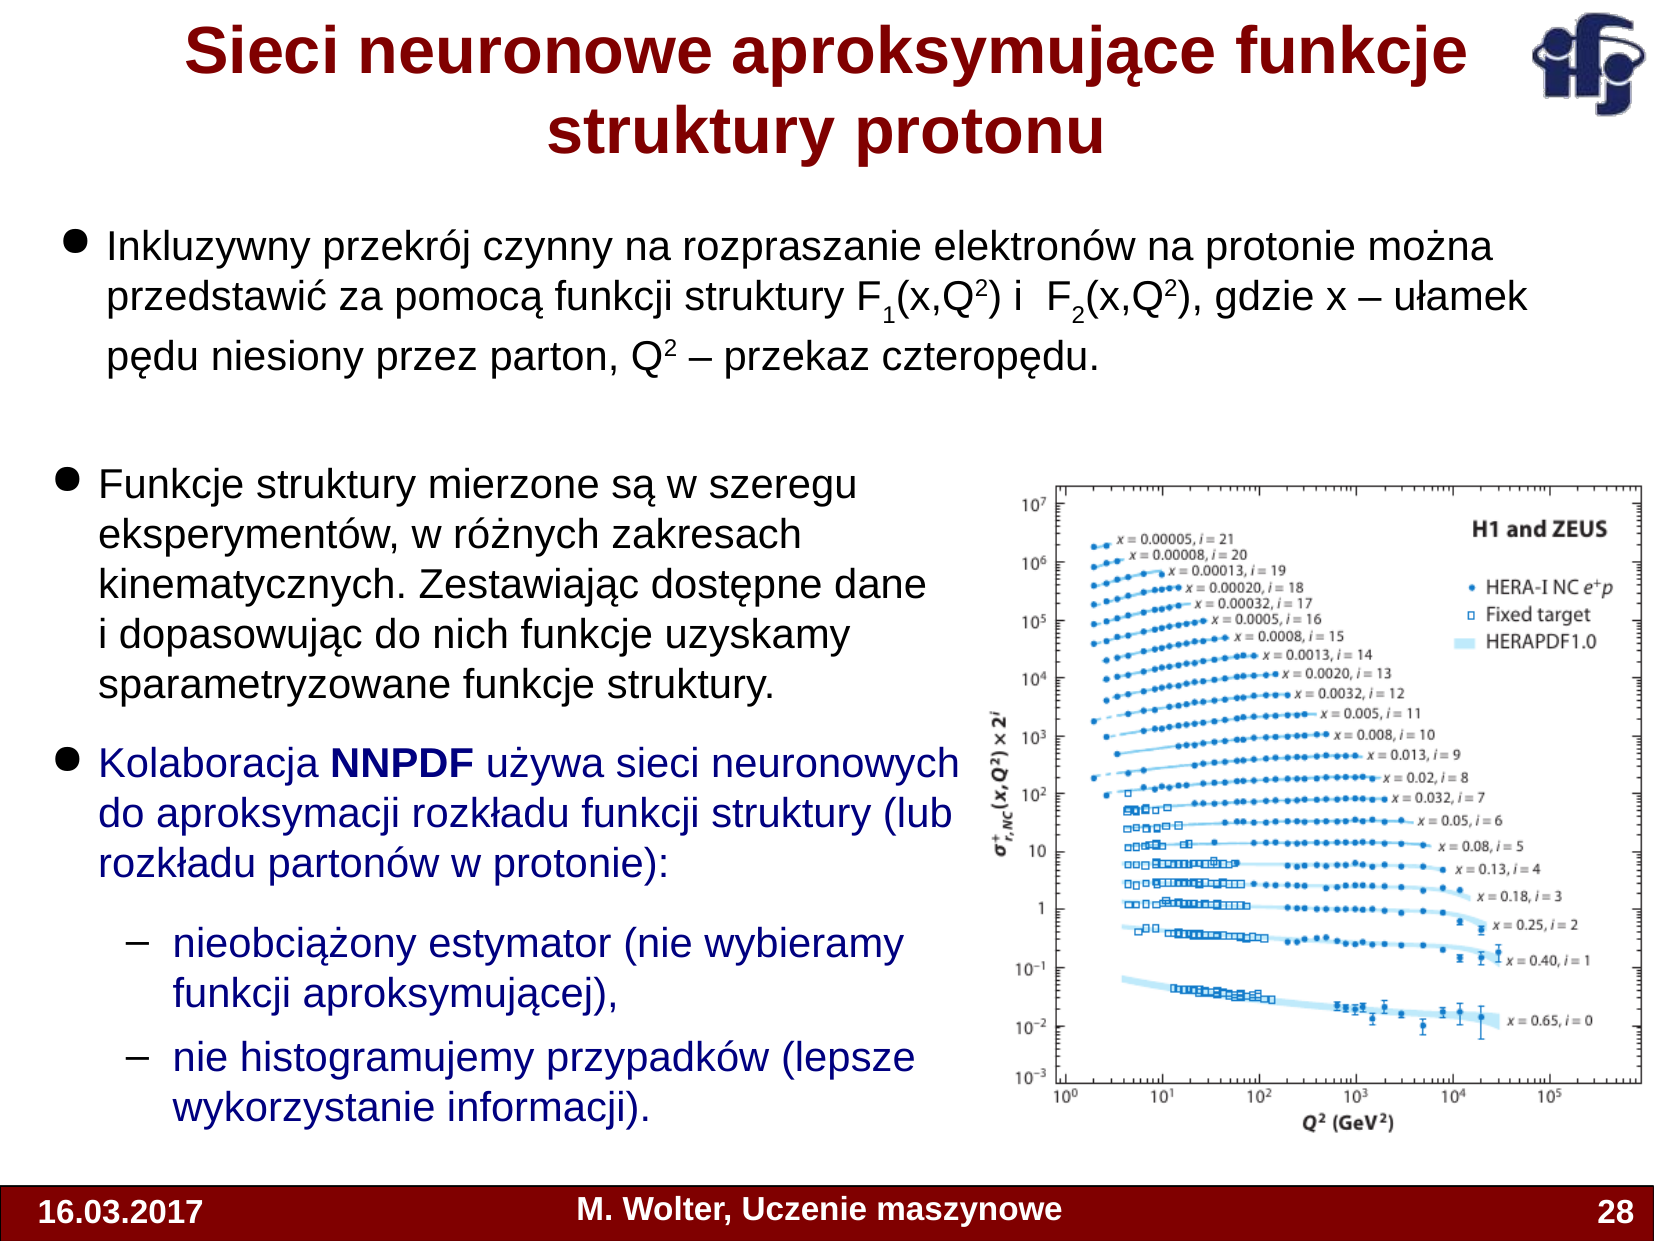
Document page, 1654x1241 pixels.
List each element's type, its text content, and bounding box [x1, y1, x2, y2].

title Sieci neuronowe aproksymujące funkcje struktury protonu [82, 6, 1571, 167]
list Funkcje struktury mierzone są w szeregu eksperymentów, w różnych zakresach kinematycznych. Zestawiając dostępne dane i dopasowując do nich funkcje uzyskamy sparametryzowane funkcje struktury. Kolaboracja NNPDF używa sieci neuronowych do aproksymacji rozkładu funkcji struktury (lub rozkładu partonów w protonie): nieobciążony estymator (nie wybieramy funkcji aproksymującej), nie histogramujemy przypadków (lepsze wykorzystanie informacji). [50, 456, 1004, 1145]
list Inkluzywny przekrój czynny na rozpraszanie elektronów na protonie można przedstawić za pomocą funkcji struktury F1(x,Q2) i F2(x,Q2), gdzie x – ułamek pędu niesiony przez parton, Q2 – przekaz czteropędu. [59, 218, 1578, 656]
picture [1525, 0, 1654, 129]
picture [974, 460, 1654, 1140]
